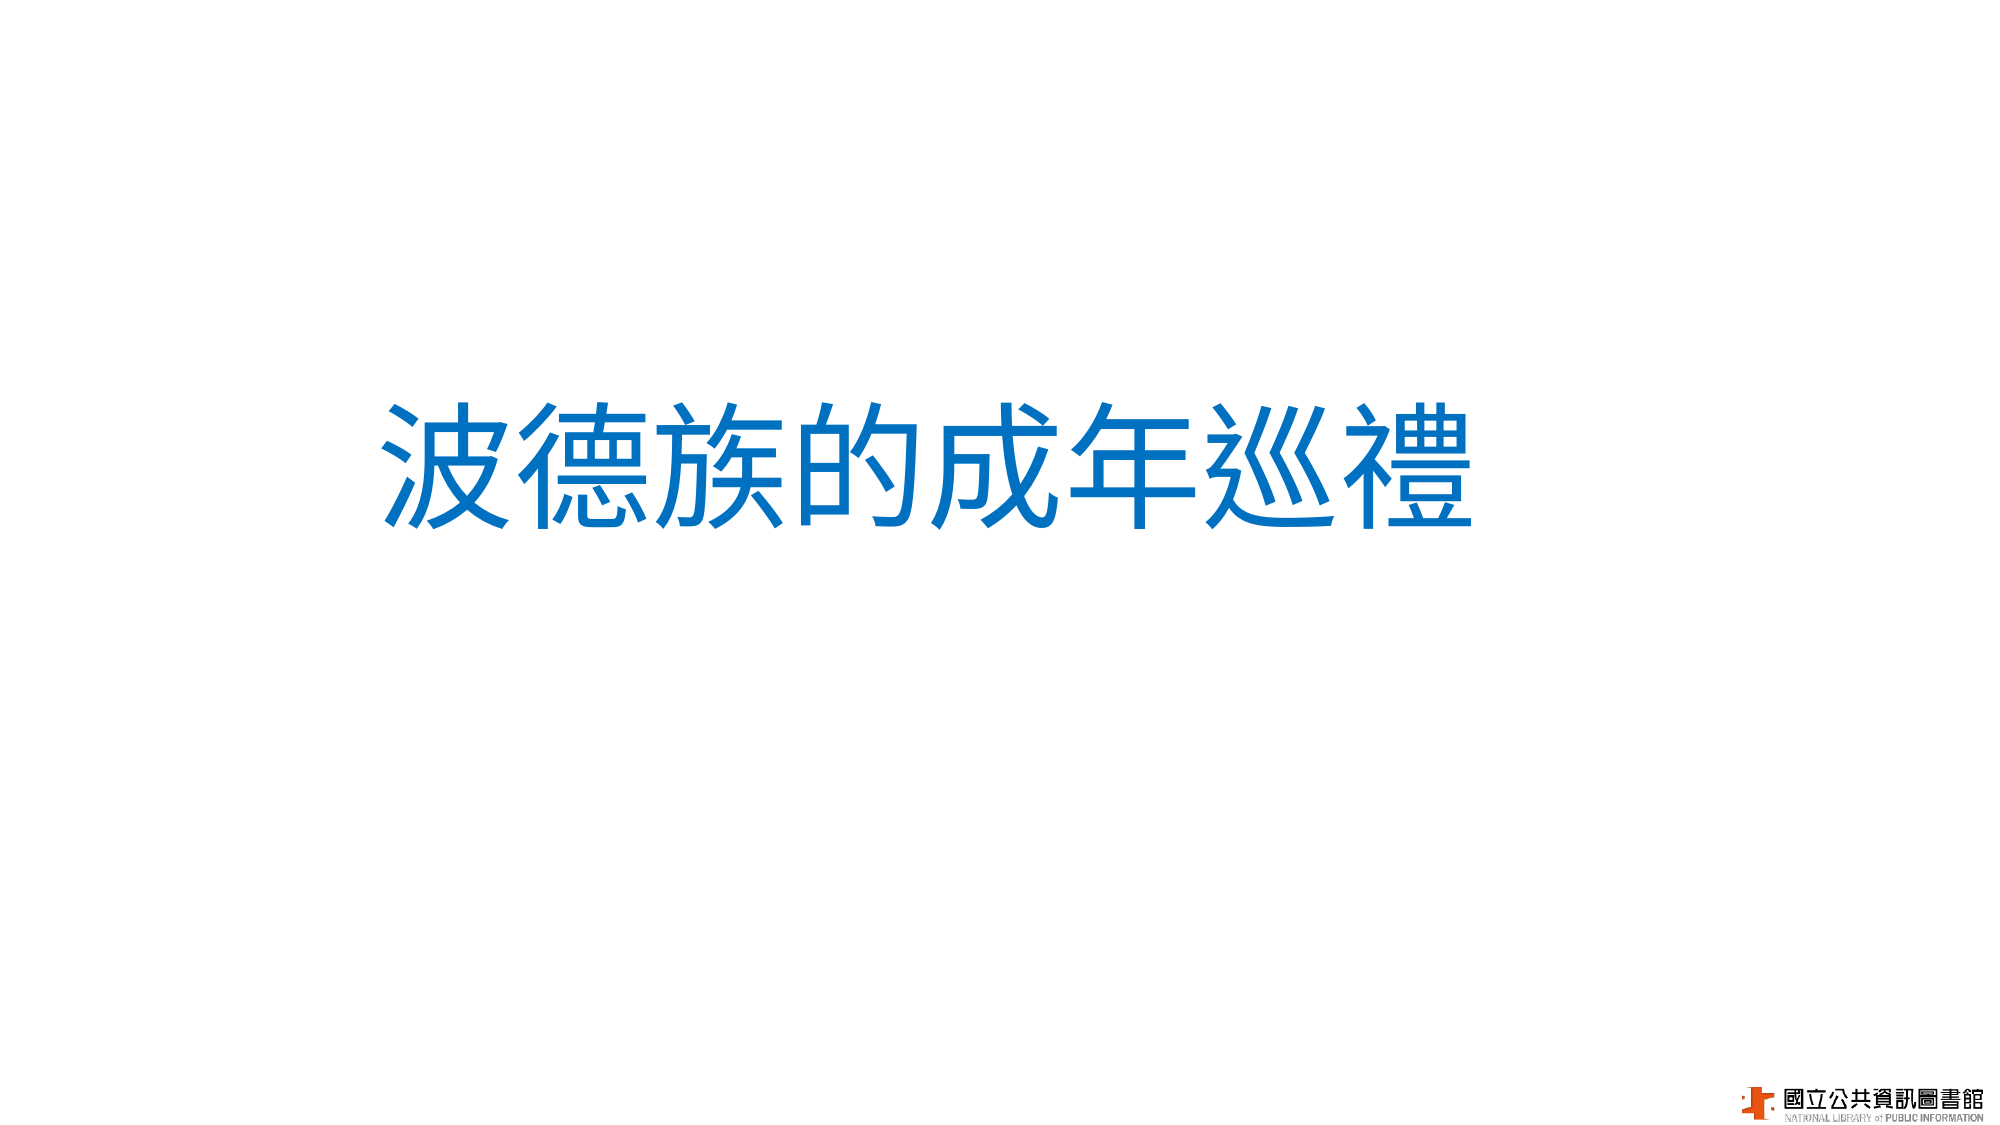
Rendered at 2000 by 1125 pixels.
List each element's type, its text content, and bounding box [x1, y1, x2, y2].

text_box 波德族的成年巡禮 [361, 373, 1496, 556]
